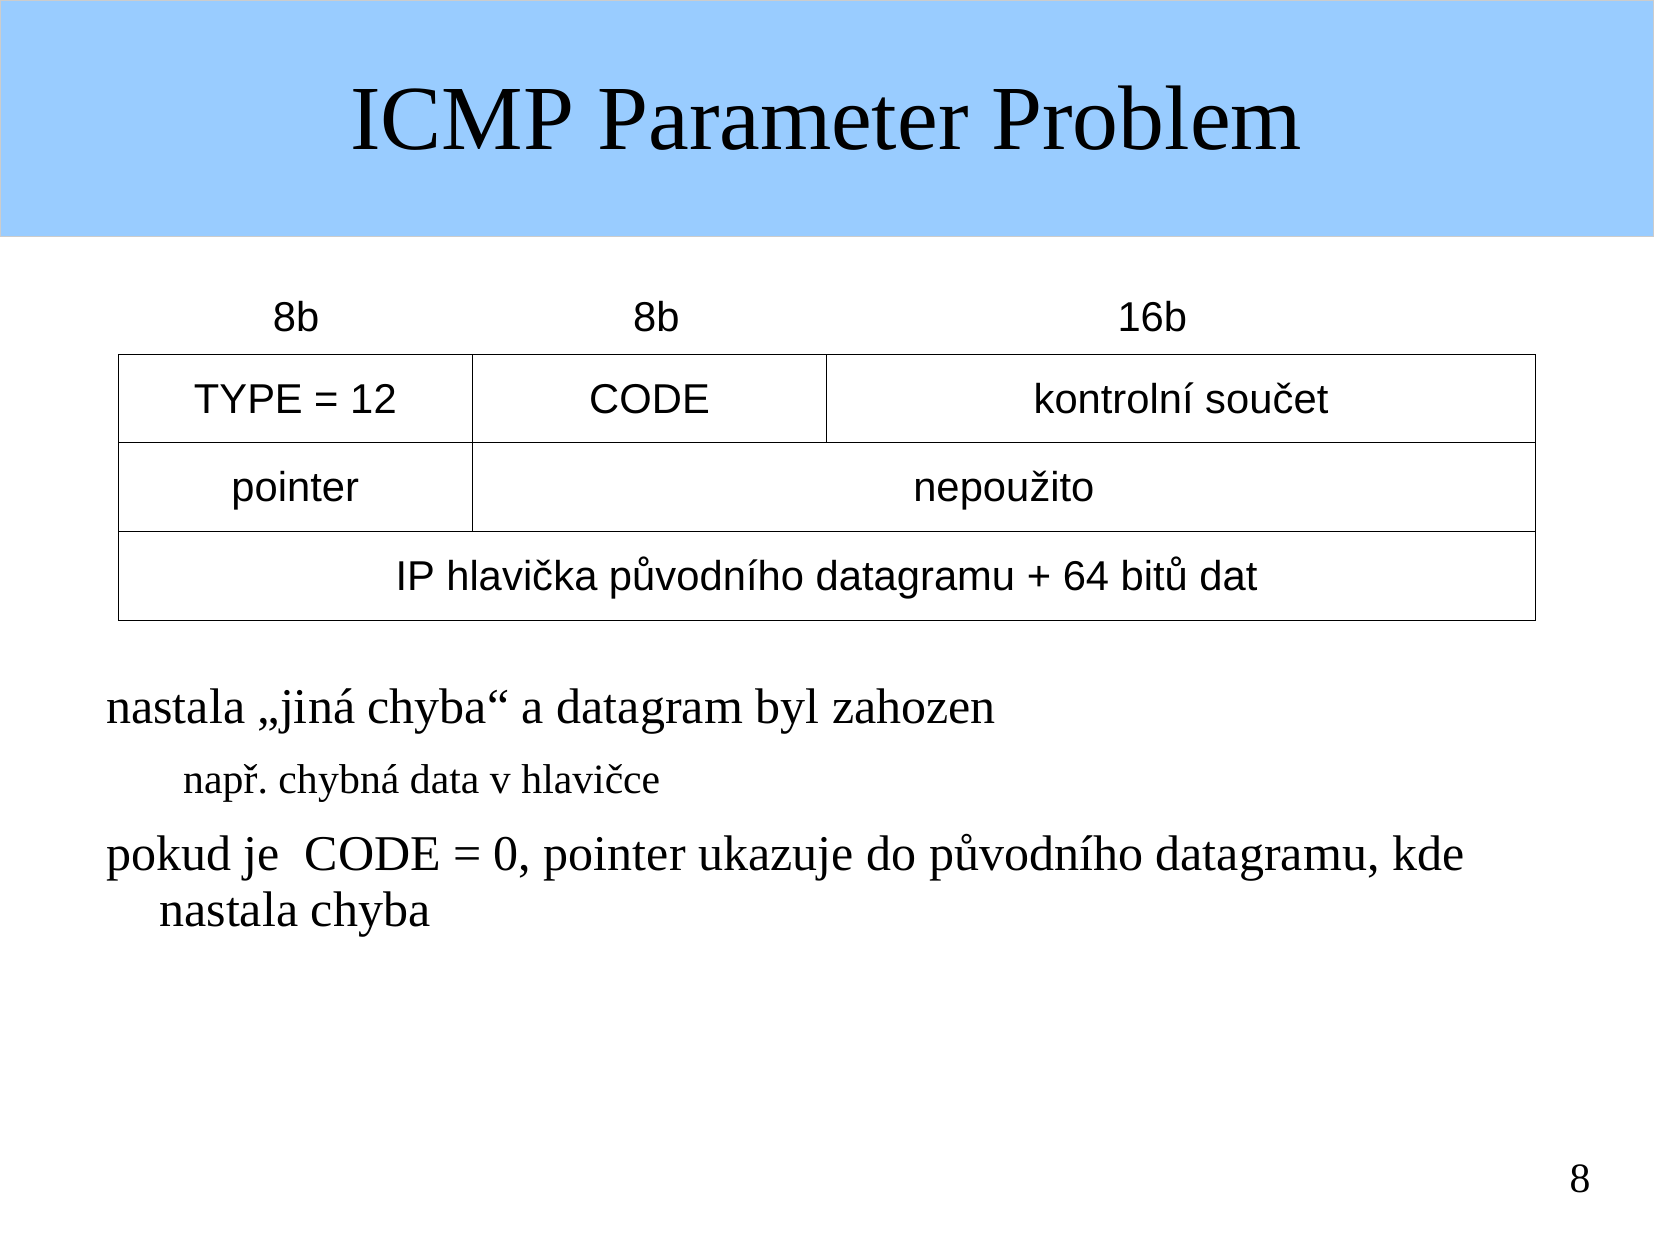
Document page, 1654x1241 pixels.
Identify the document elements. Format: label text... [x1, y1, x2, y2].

text_box TYPE = 12 [118, 354, 472, 442]
text_box 8b [614, 293, 699, 346]
text_box CODE [472, 354, 826, 442]
text_box pointer [118, 442, 473, 532]
text_box 8b [254, 293, 338, 346]
list nastala „jiná chyba“ a datagram byl zahozen např. chybná data v hlavičce pokud je CODE = 0, pointer ukazuje do původního datagramu, kde nastala chyba [88, 679, 1565, 1172]
text_box kontrolní součet [826, 354, 1536, 442]
title ICMP Parameter Problem [0, 0, 1654, 237]
text_box nepoužito [473, 442, 1536, 531]
text_box 16b [1110, 293, 1195, 346]
text_box IP hlavička původního datagramu + 64 bitů dat [118, 531, 1536, 621]
